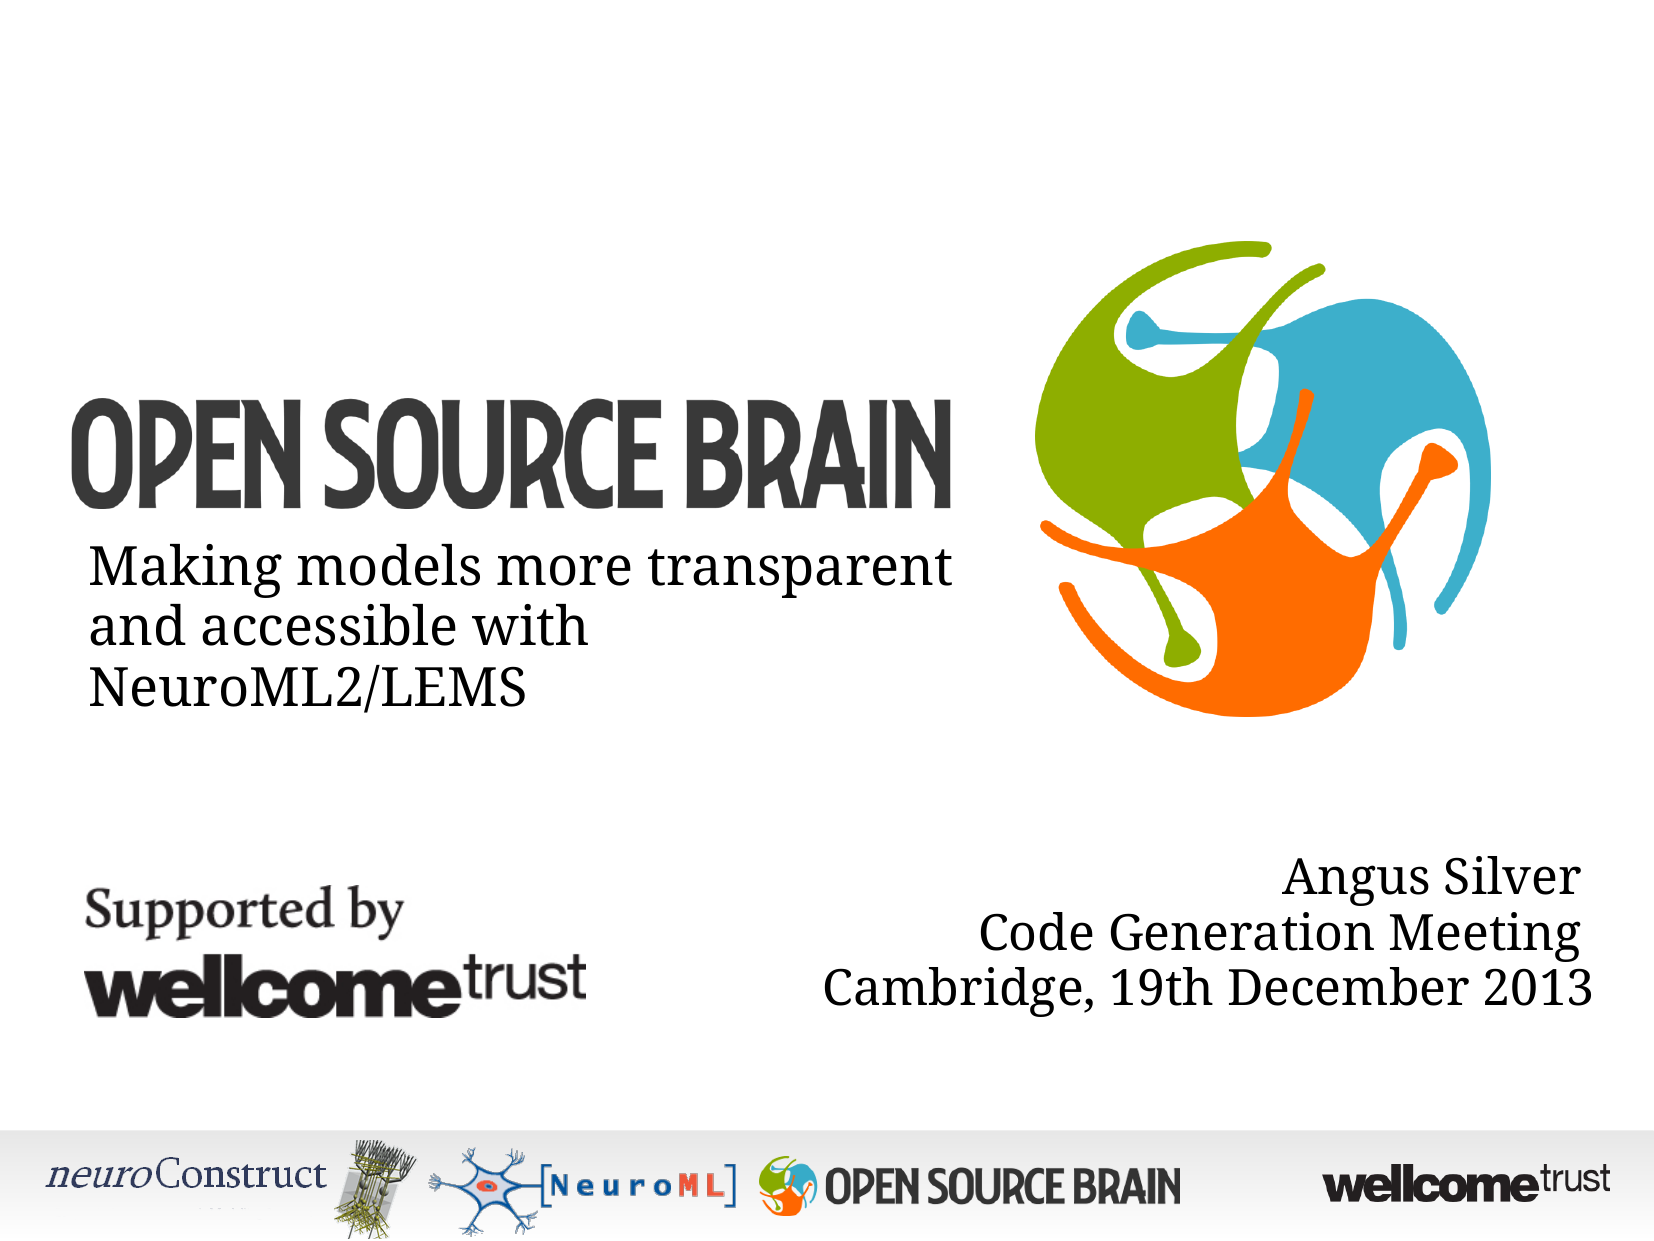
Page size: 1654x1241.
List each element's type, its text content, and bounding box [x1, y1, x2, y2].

text_box [1035, 241, 1491, 717]
picture [1322, 1164, 1610, 1202]
text_box Angus Silver Code Generation Meeting Cambridge, 19th December 2013 [58, 820, 1596, 1046]
picture [84, 885, 586, 1018]
picture [759, 1156, 1180, 1216]
picture [428, 1147, 736, 1237]
picture [32, 1140, 419, 1239]
text_box [71, 398, 951, 509]
text_box Making models more transparent and accessible with NeuroML2/LEMS [71, 528, 1023, 727]
